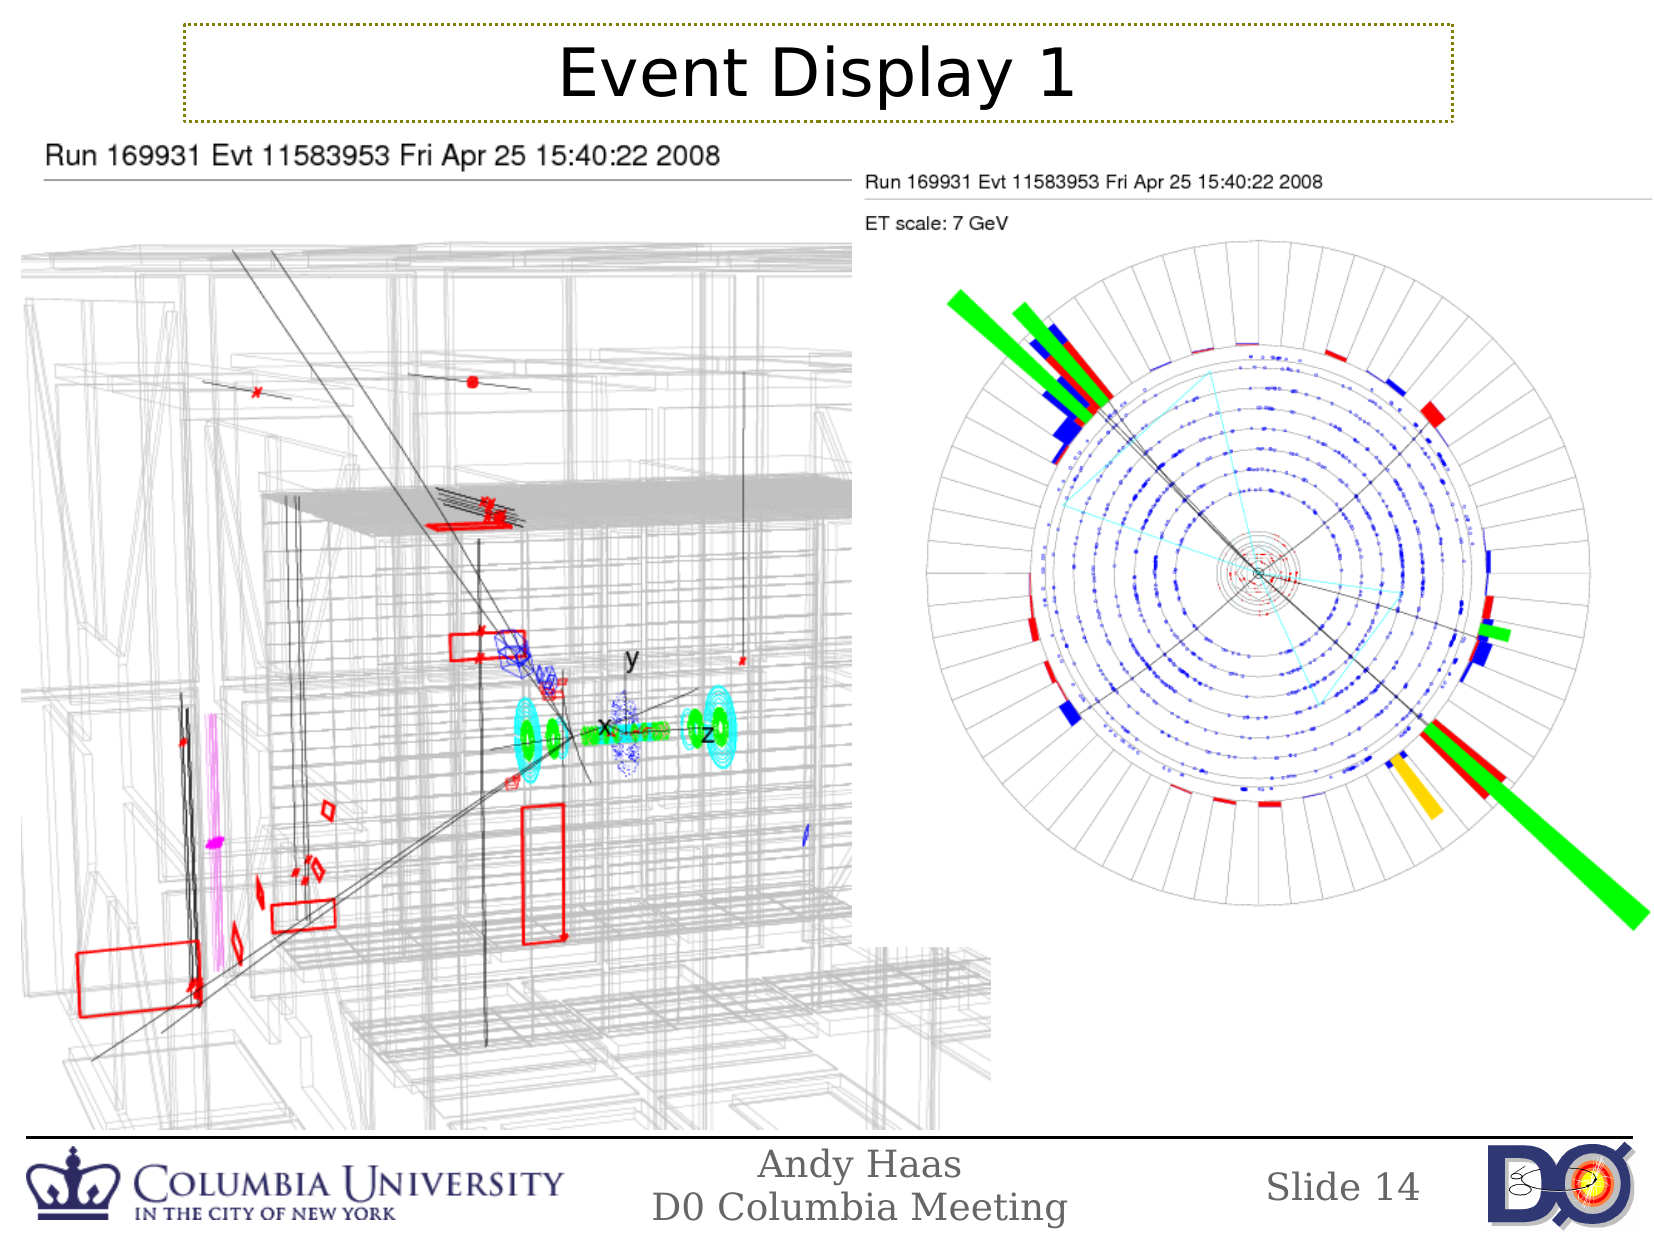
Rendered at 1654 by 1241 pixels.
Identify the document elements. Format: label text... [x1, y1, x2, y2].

picture [26, 1146, 565, 1220]
picture [1479, 1140, 1639, 1233]
picture [21, 130, 1654, 1130]
title Event Display 1 [184, 24, 1453, 122]
